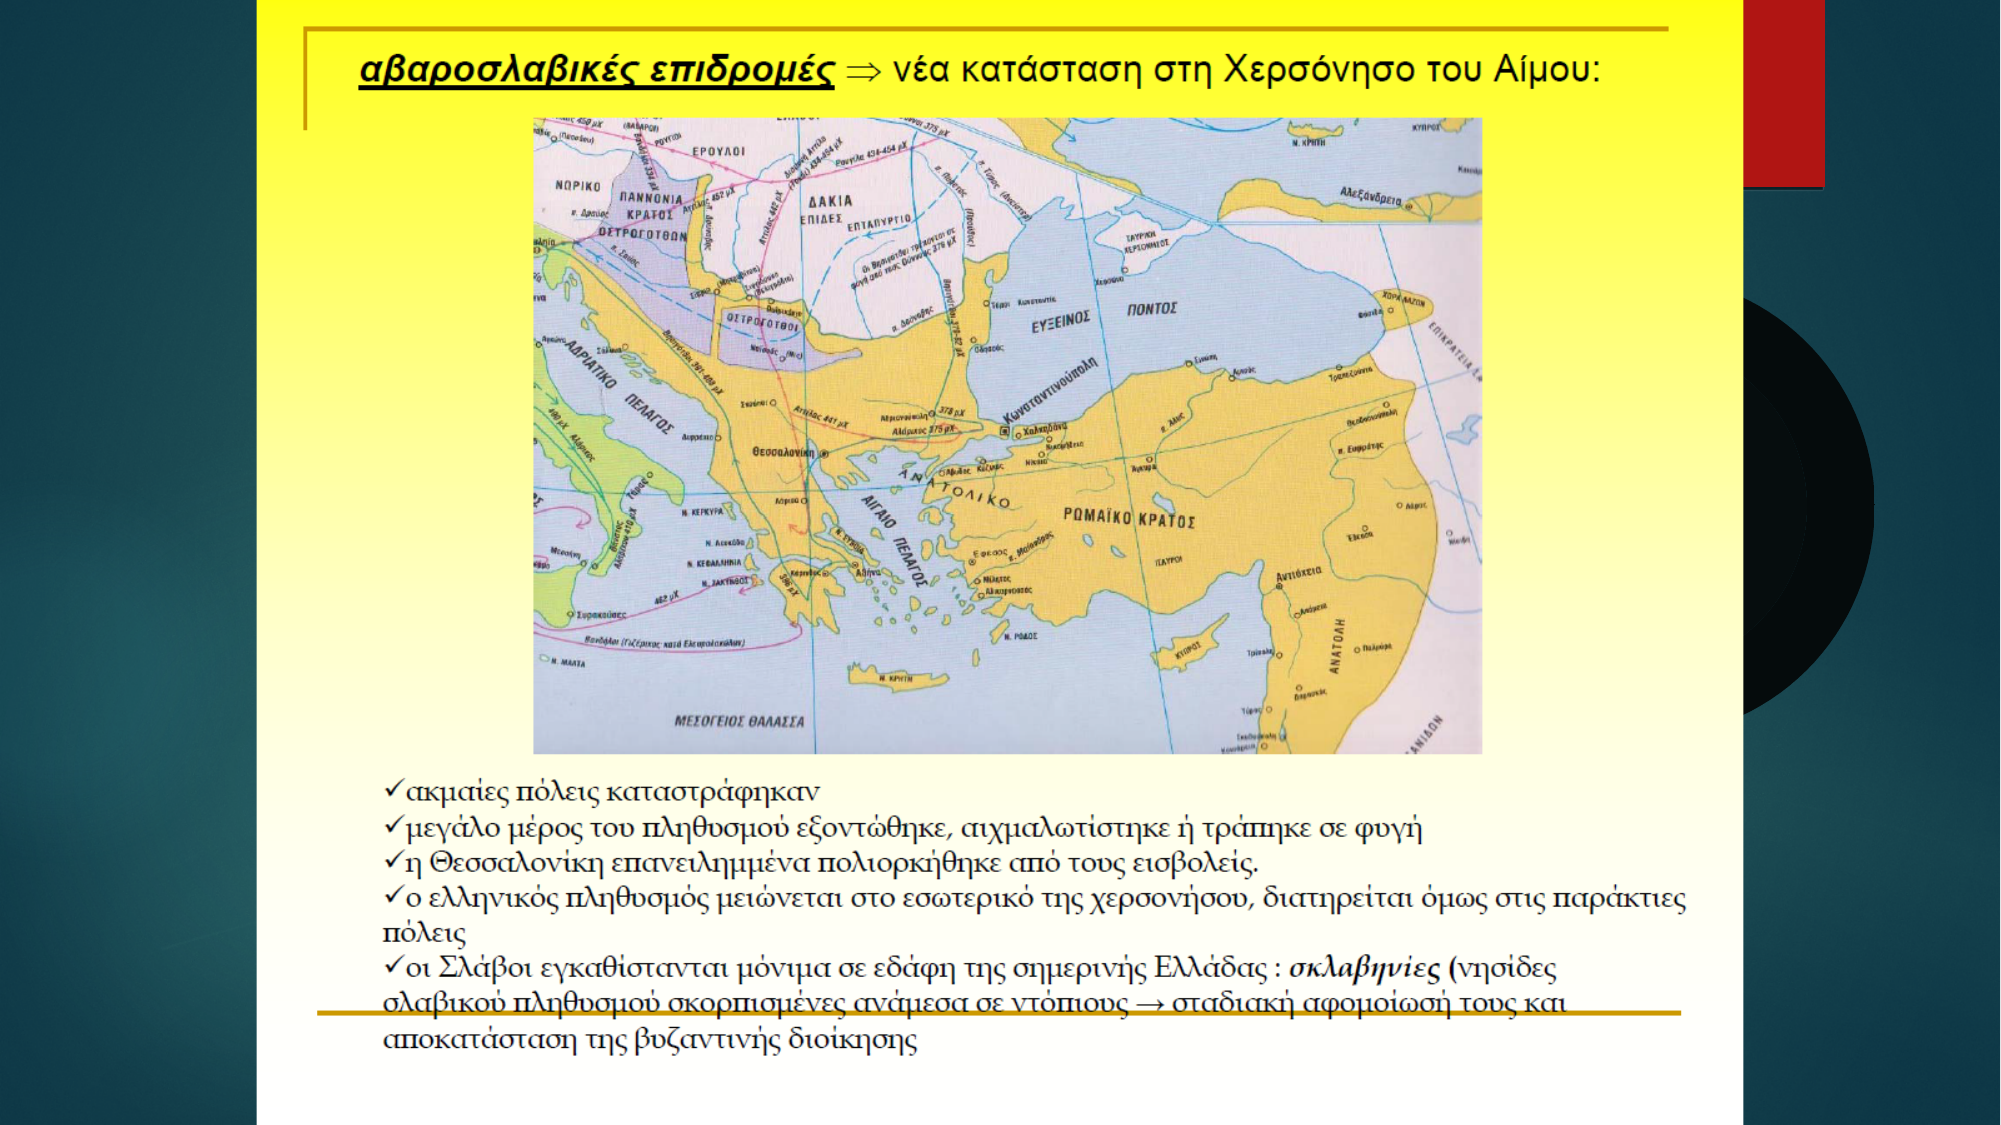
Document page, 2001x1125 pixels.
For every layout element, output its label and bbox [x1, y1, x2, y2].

picture [256, 0, 1744, 1125]
